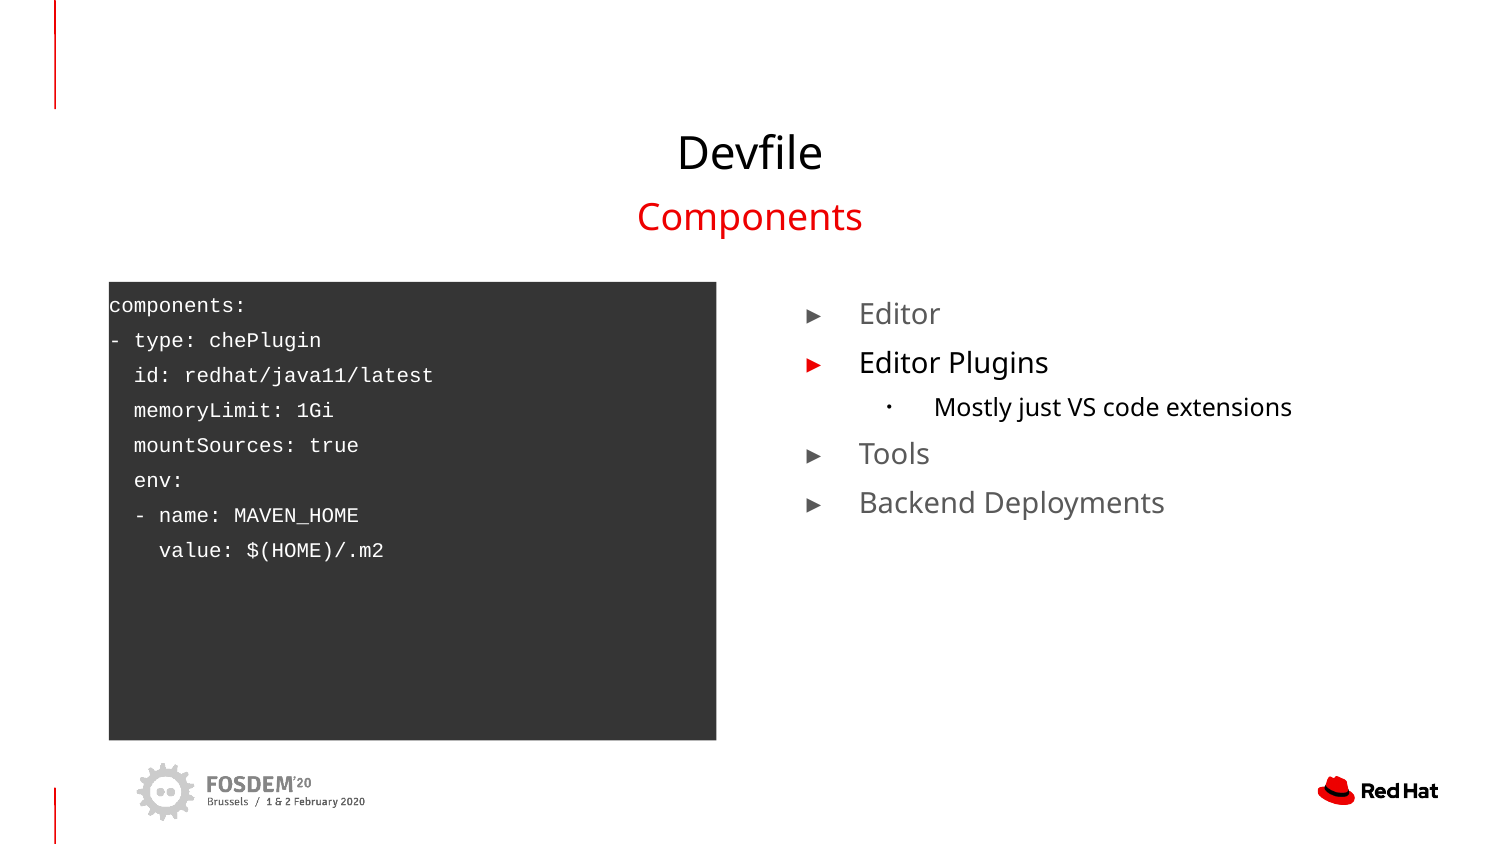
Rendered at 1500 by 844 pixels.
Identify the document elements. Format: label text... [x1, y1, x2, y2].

picture [1317, 776, 1438, 805]
picture [124, 758, 371, 825]
list Editor Editor Plugins Mostly just VS code extensions Tools Backend Deployments [783, 281, 1392, 741]
list components: - type: chePlugin id: redhat/java11/latest memoryLimit: 1Gi mountSources: true env: - name: MAVEN_HOME value: $(HOME)/.m2 [108, 281, 717, 741]
title Devfile [108, 107, 1392, 175]
subtitle Components [108, 175, 1392, 263]
